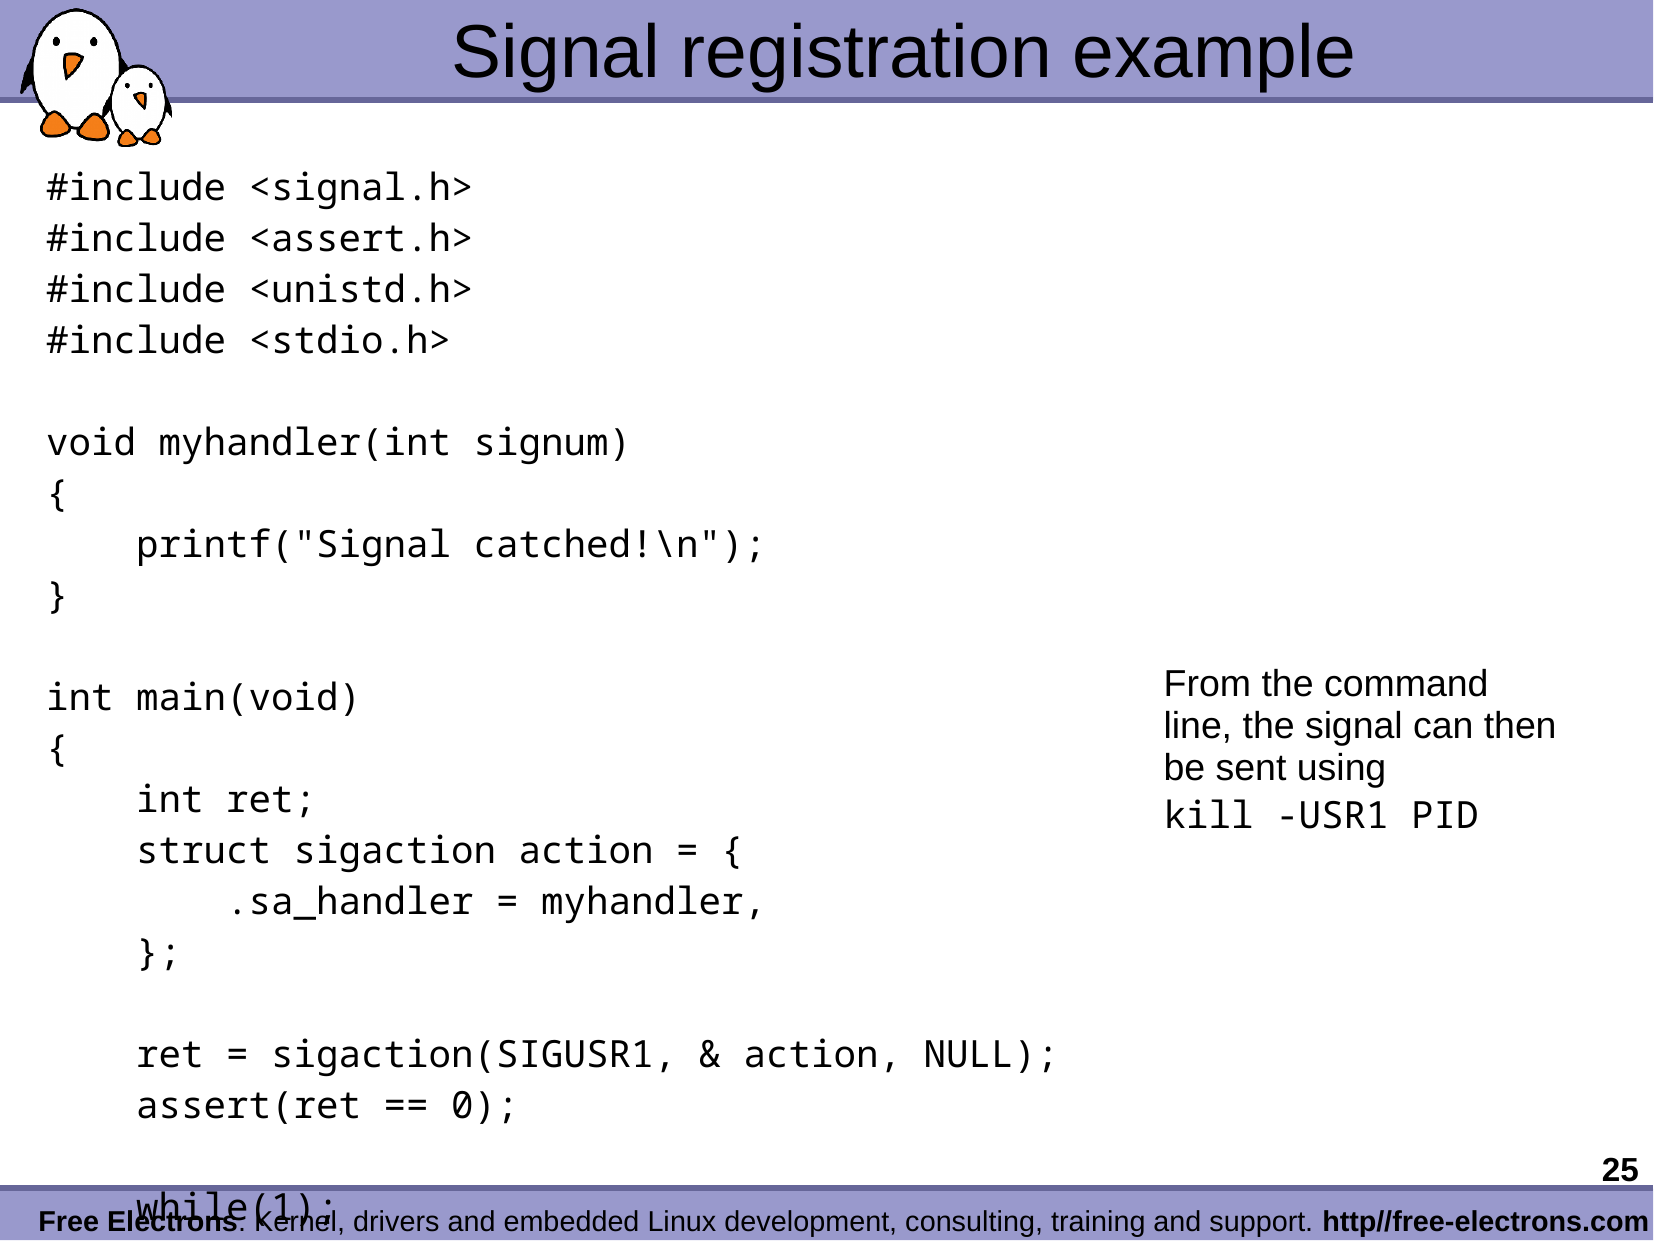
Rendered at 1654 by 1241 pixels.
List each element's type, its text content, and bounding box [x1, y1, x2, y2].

title Signal registration example [178, 4, 1631, 98]
text_box From the command line, the signal can then be sent using kill -USR1 PID [1148, 655, 1580, 854]
picture [20, 8, 172, 147]
text_box #include <signal.h> #include <assert.h> #include <unistd.h> #include <stdio.h> void myhandler(int signum) { printf("Signal catched!\n"); } int main(void) { int ret; struct sigaction action = { .sa_handler = myhandler, }; ret = sigaction(SIGUSR1, & action, NULL); assert(ret == 0); while(1); return 0; } [31, 152, 1107, 1169]
